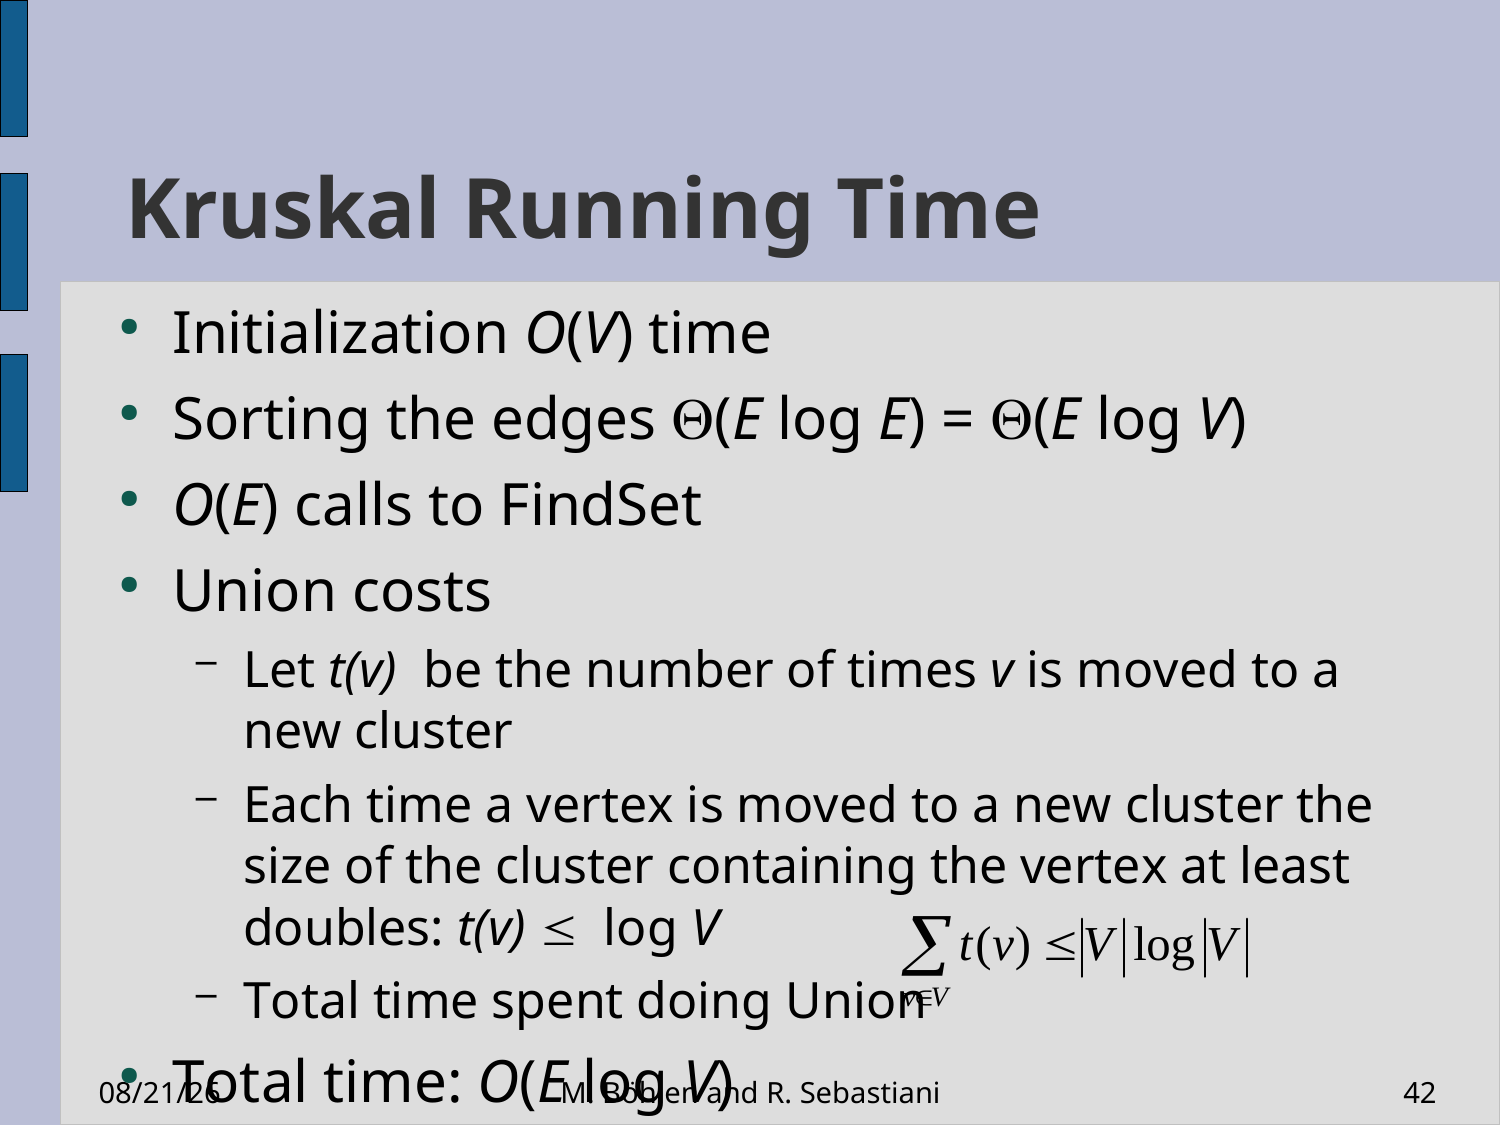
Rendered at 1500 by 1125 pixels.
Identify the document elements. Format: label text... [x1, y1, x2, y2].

list Initialization O(V) time Sorting the edges (E log E) = (E log V) O(E) calls to FindSet Union costs Let t(v) be the number of times v is moved to a new cluster Each time a vertex is moved to a new cluster the size of the cluster containing the vertex at least doubles: t(v) log V Total time spent doing Union Total time: O(E log V) [86, 289, 1463, 1061]
title Kruskal Running Time [110, 67, 1392, 271]
chart [894, 907, 1261, 1017]
